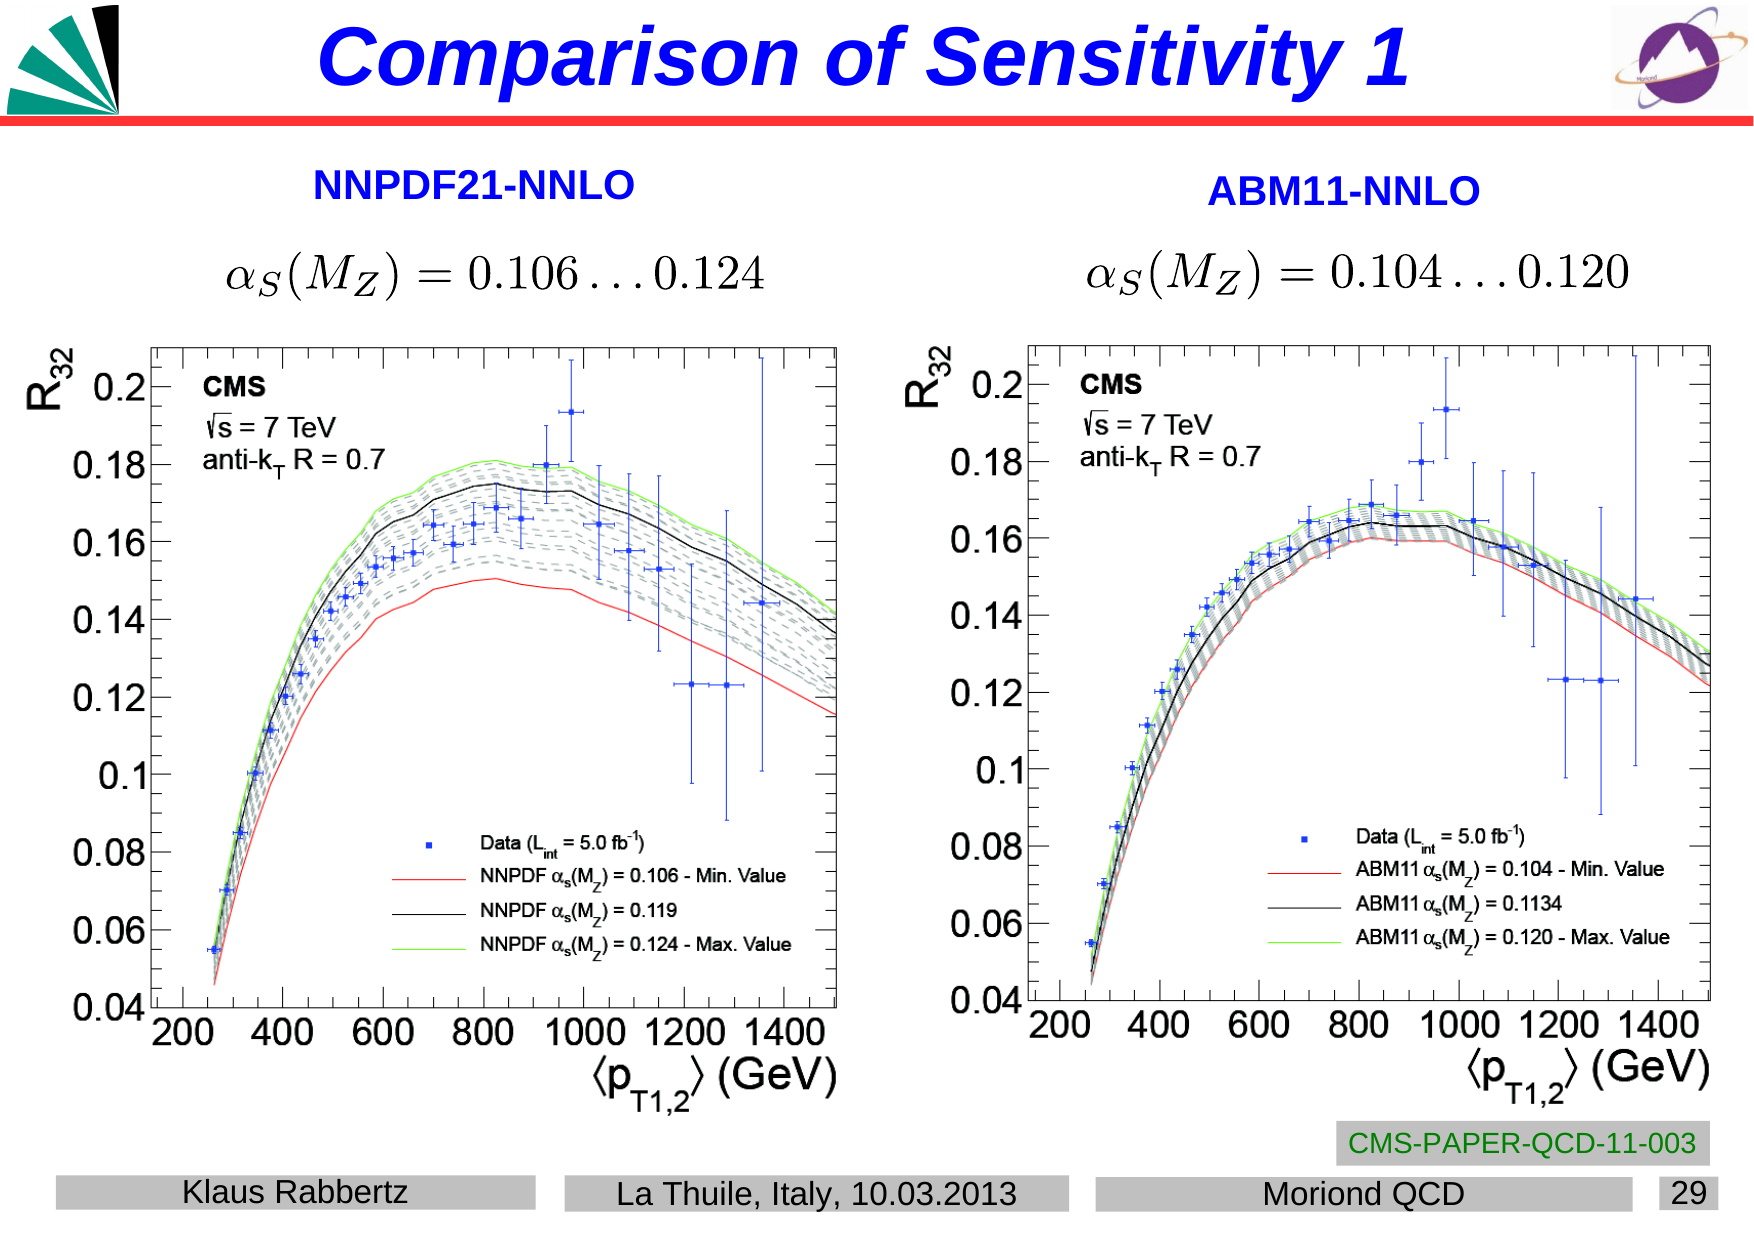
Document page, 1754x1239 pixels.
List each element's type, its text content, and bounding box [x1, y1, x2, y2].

picture [897, 335, 1718, 1113]
picture [1611, 5, 1748, 110]
title Comparison of Sensitivity 1 [123, 0, 1606, 114]
text_box NNPDF21-NNLO [301, 155, 648, 215]
text_box CMS-PAPER-QCD-11-003 [1336, 1120, 1710, 1166]
text_box ABM11-NNLO [1195, 161, 1494, 221]
picture [16, 338, 843, 1118]
picture [226, 251, 764, 301]
picture [1087, 249, 1629, 300]
picture [7, 5, 119, 116]
